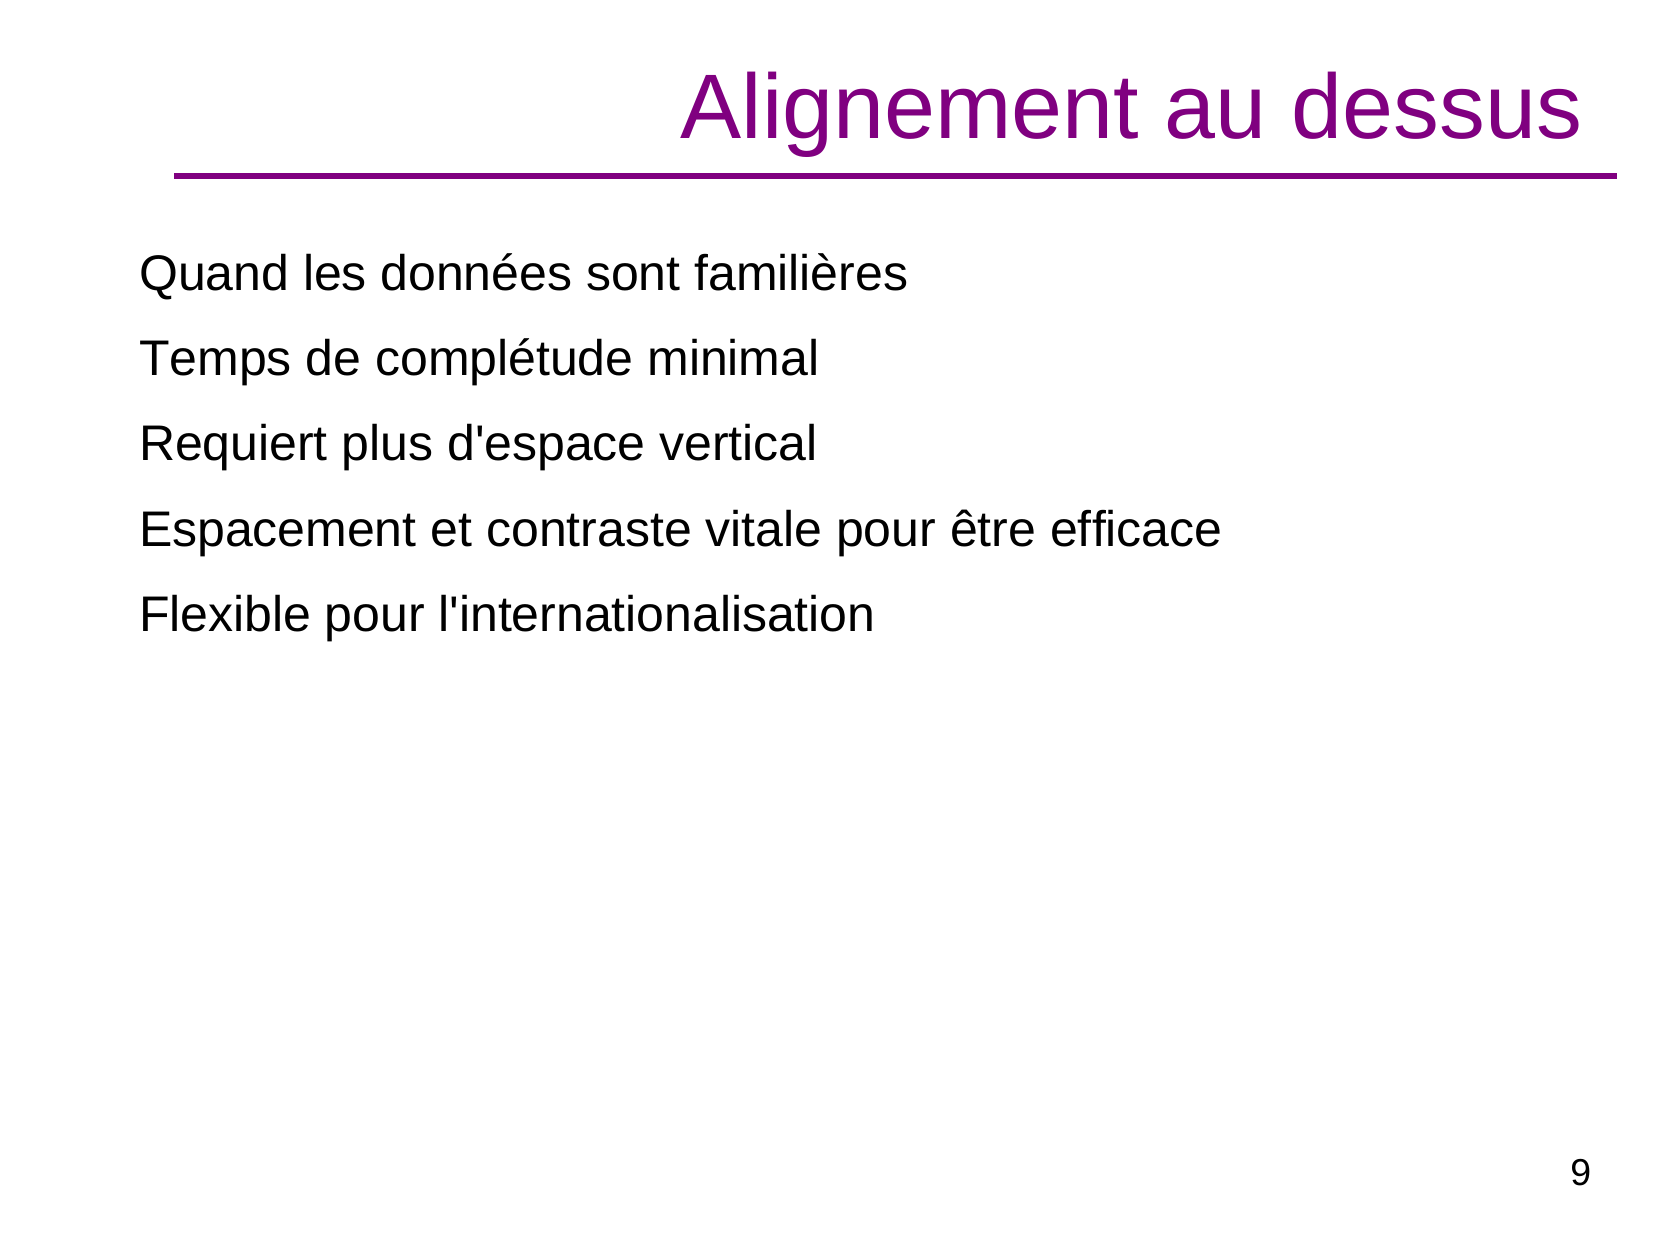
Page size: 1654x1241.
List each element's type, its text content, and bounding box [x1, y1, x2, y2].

list Quand les données sont familières Temps de complétude minimal Requiert plus d'espace vertical Espacement et contraste vitale pour être efficace Flexible pour l'internationalisation [121, 244, 1534, 1162]
title Alignement au dessus [84, 39, 1584, 176]
